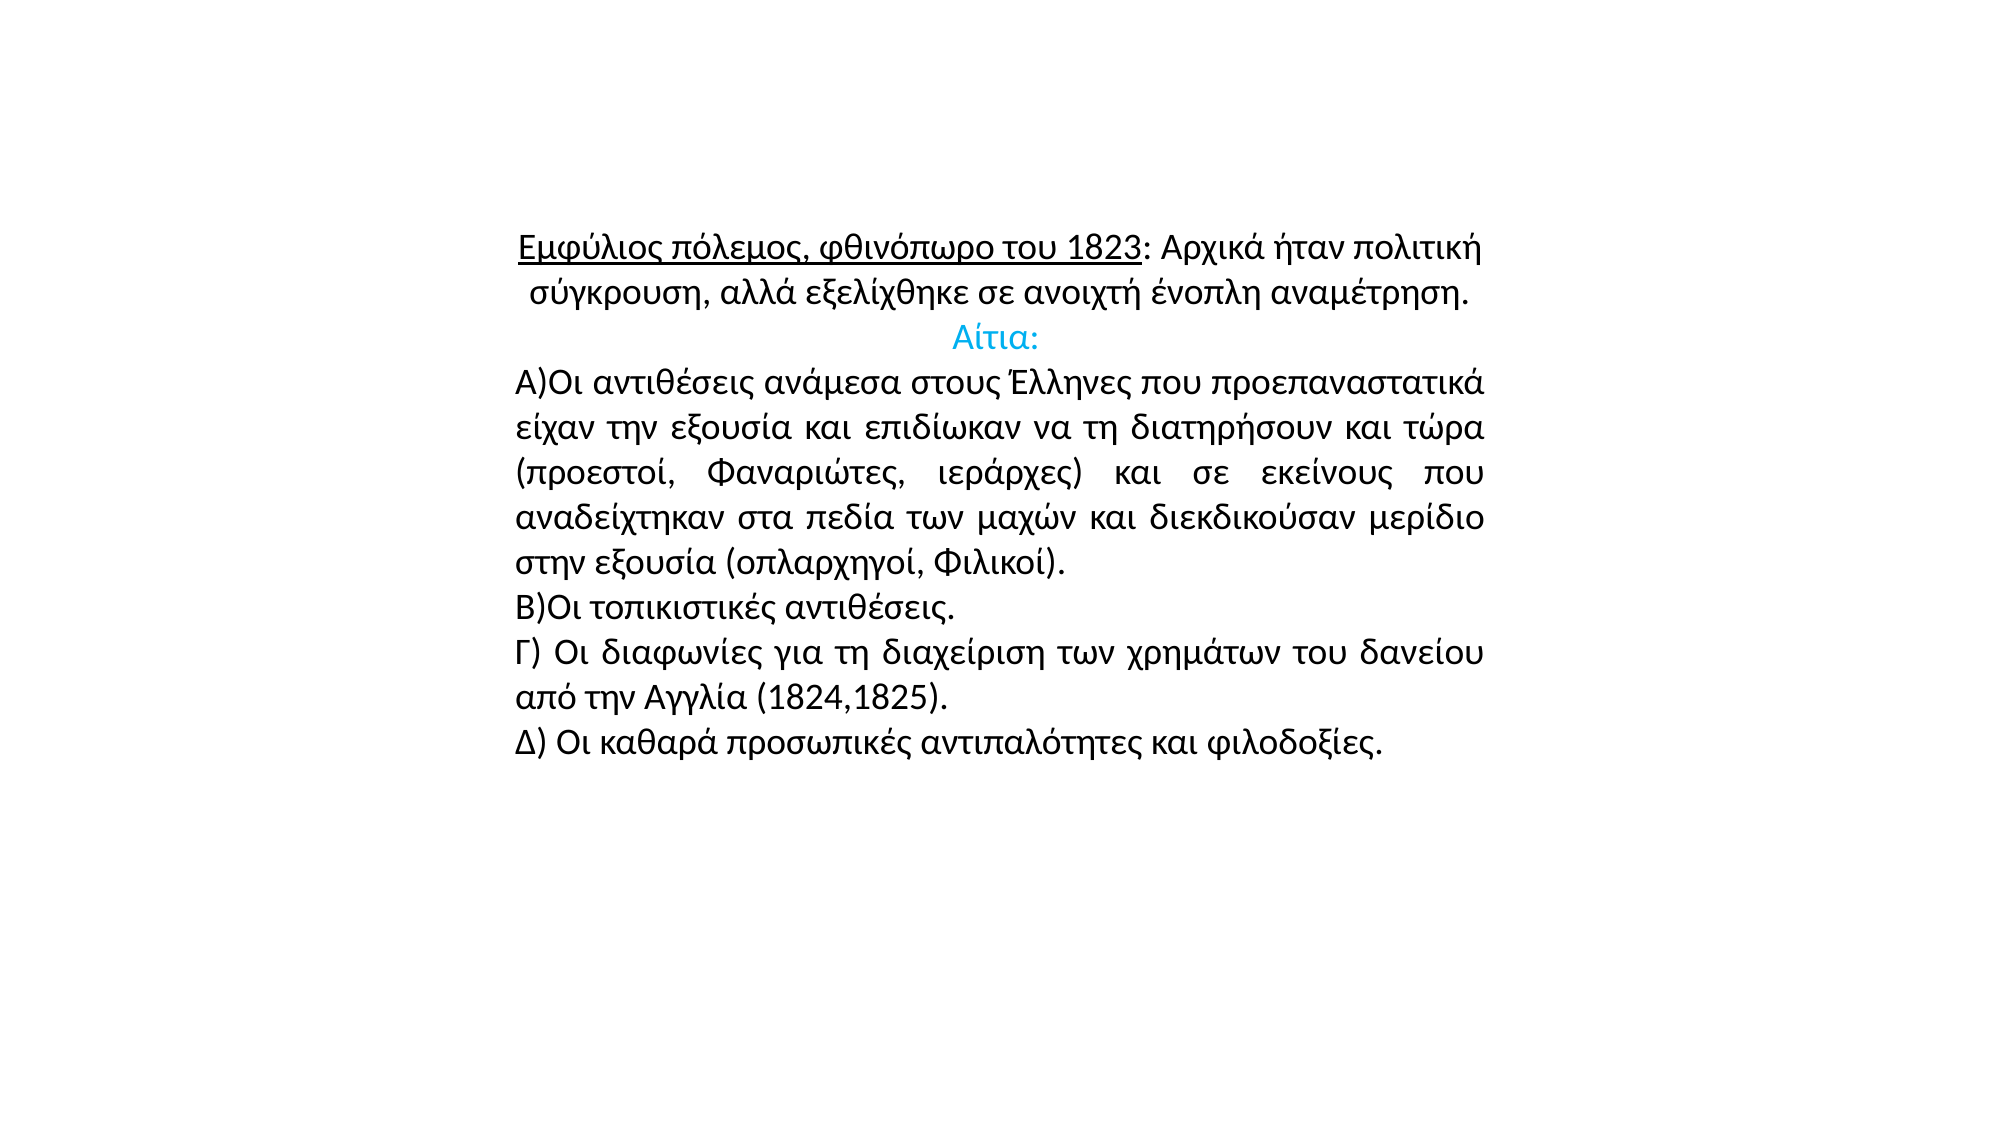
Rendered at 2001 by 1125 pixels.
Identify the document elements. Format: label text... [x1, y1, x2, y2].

text_box Εμφύλιος πόλεμος, φθινόπωρο του 1823: Αρχικά ήταν πολιτική σύγκρουση, αλλά εξελίχθηκε σε ανοιχτή ένοπλη αναμέτρηση. Αίτια: Α)Οι αντιθέσεις ανάμεσα στους Έλληνες που προεπαναστατικά είχαν την εξουσία και επιδίωκαν να τη διατηρήσουν και τώρα (προεστοί, Φαναριώτες, ιεράρχες) και σε εκείνους που αναδείχτηκαν στα πεδία των μαχών και διεκδικούσαν μερίδιο στην εξουσία (οπλαρχηγοί, Φιλικοί). Β)Οι τοπικιστικές αντιθέσεις. Γ) Οι διαφωνίες για τη διαχείριση των χρημάτων του δανείου από την Αγγλία (1824,1825). Δ) Οι καθαρά προσωπικές αντιπαλότητες και φιλοδοξίες. [500, 214, 1501, 866]
